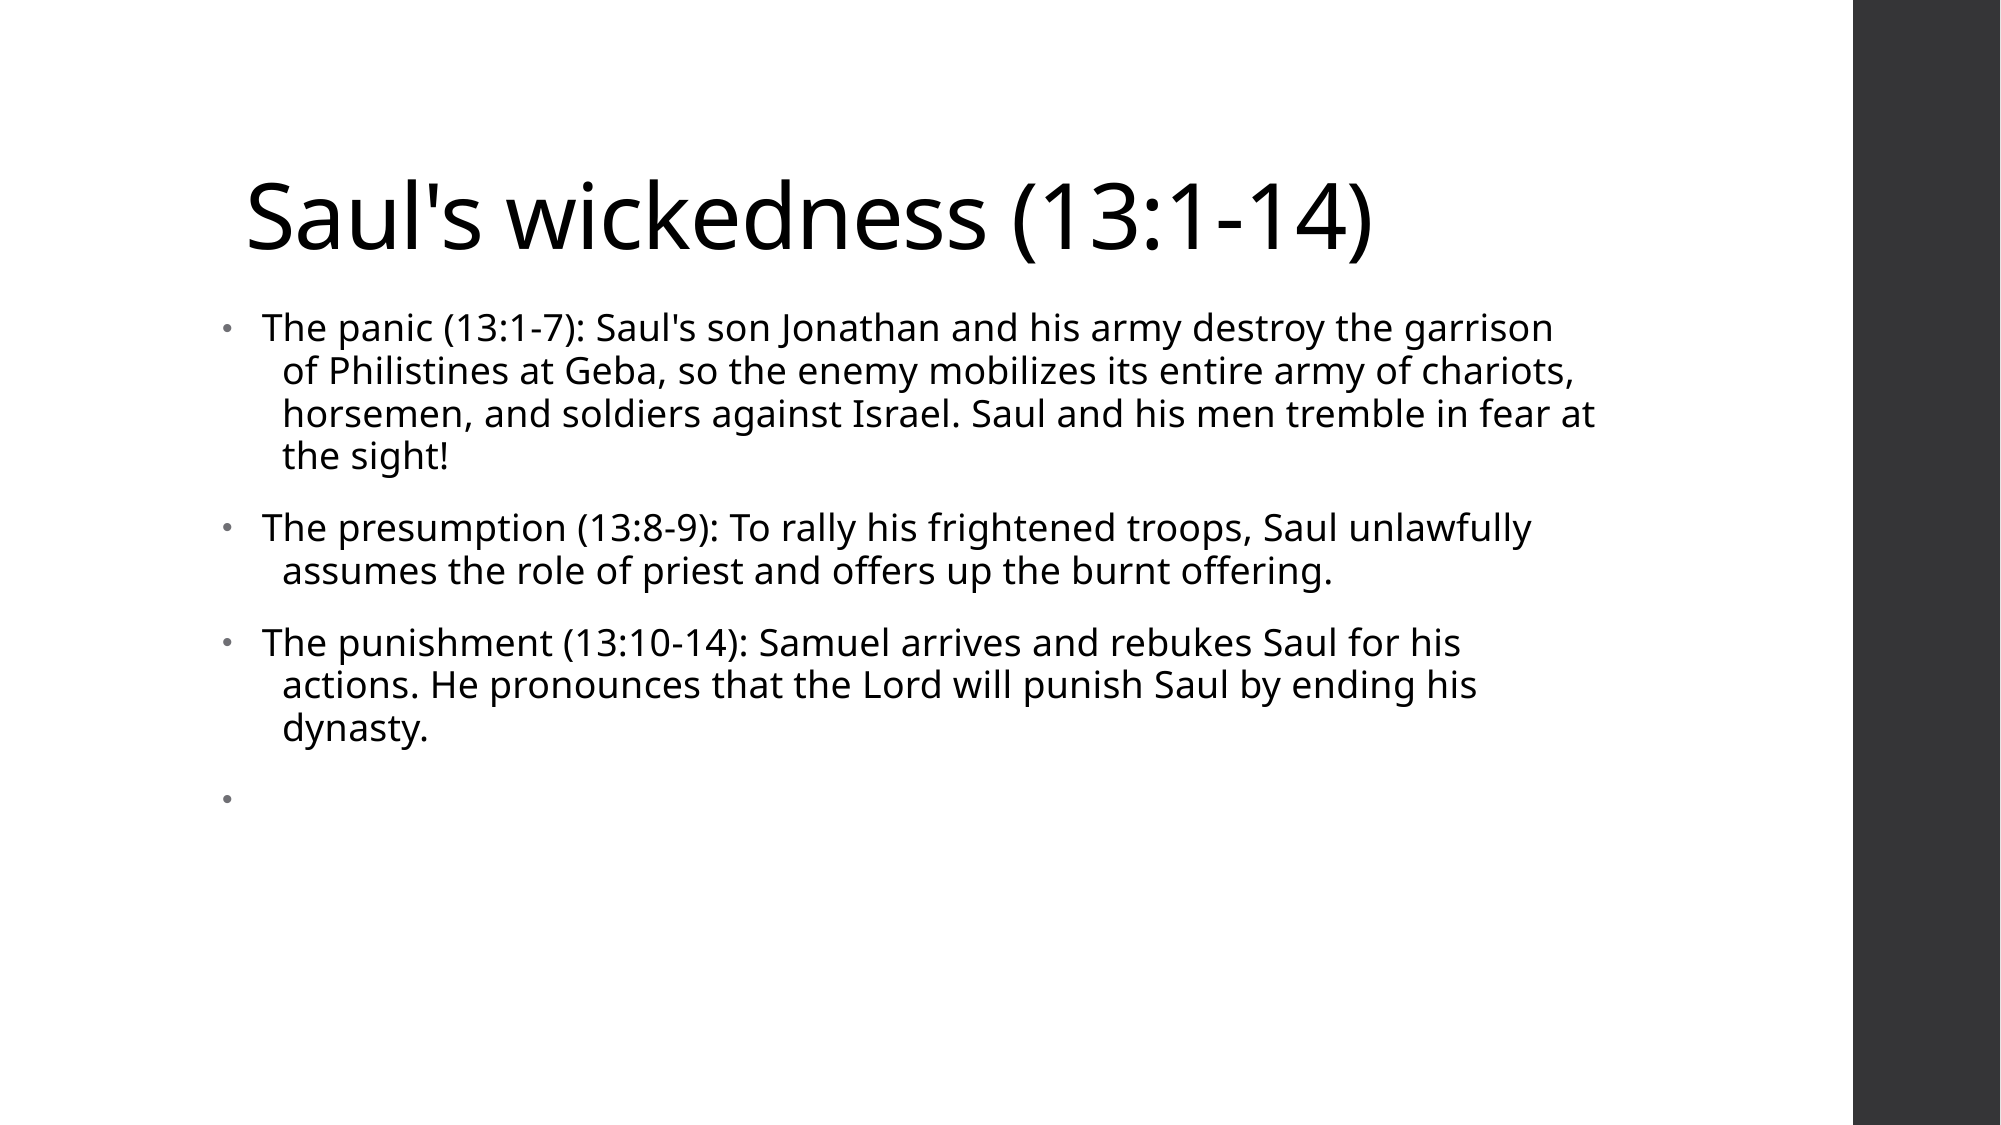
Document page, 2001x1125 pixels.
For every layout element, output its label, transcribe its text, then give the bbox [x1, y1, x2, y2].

list The panic (13:1-7): Saul's son Jonathan and his army destroy the garrison of Philistines at Geba, so the enemy mobilizes its entire army of chariots, horsemen, and soldiers against Israel. Saul and his men tremble in fear at the sight! The presumption (13:8-9): To rally his frightened troops, Saul unlawfully assumes the role of priest and offers up the burnt offering. The punishment (13:10-14): Samuel arrives and rebukes Saul for his actions. He pronounces that the Lord will punish Saul by ending his dynasty. [206, 299, 1617, 1014]
title Saul's wickedness (13:1-14) [206, 60, 1797, 278]
